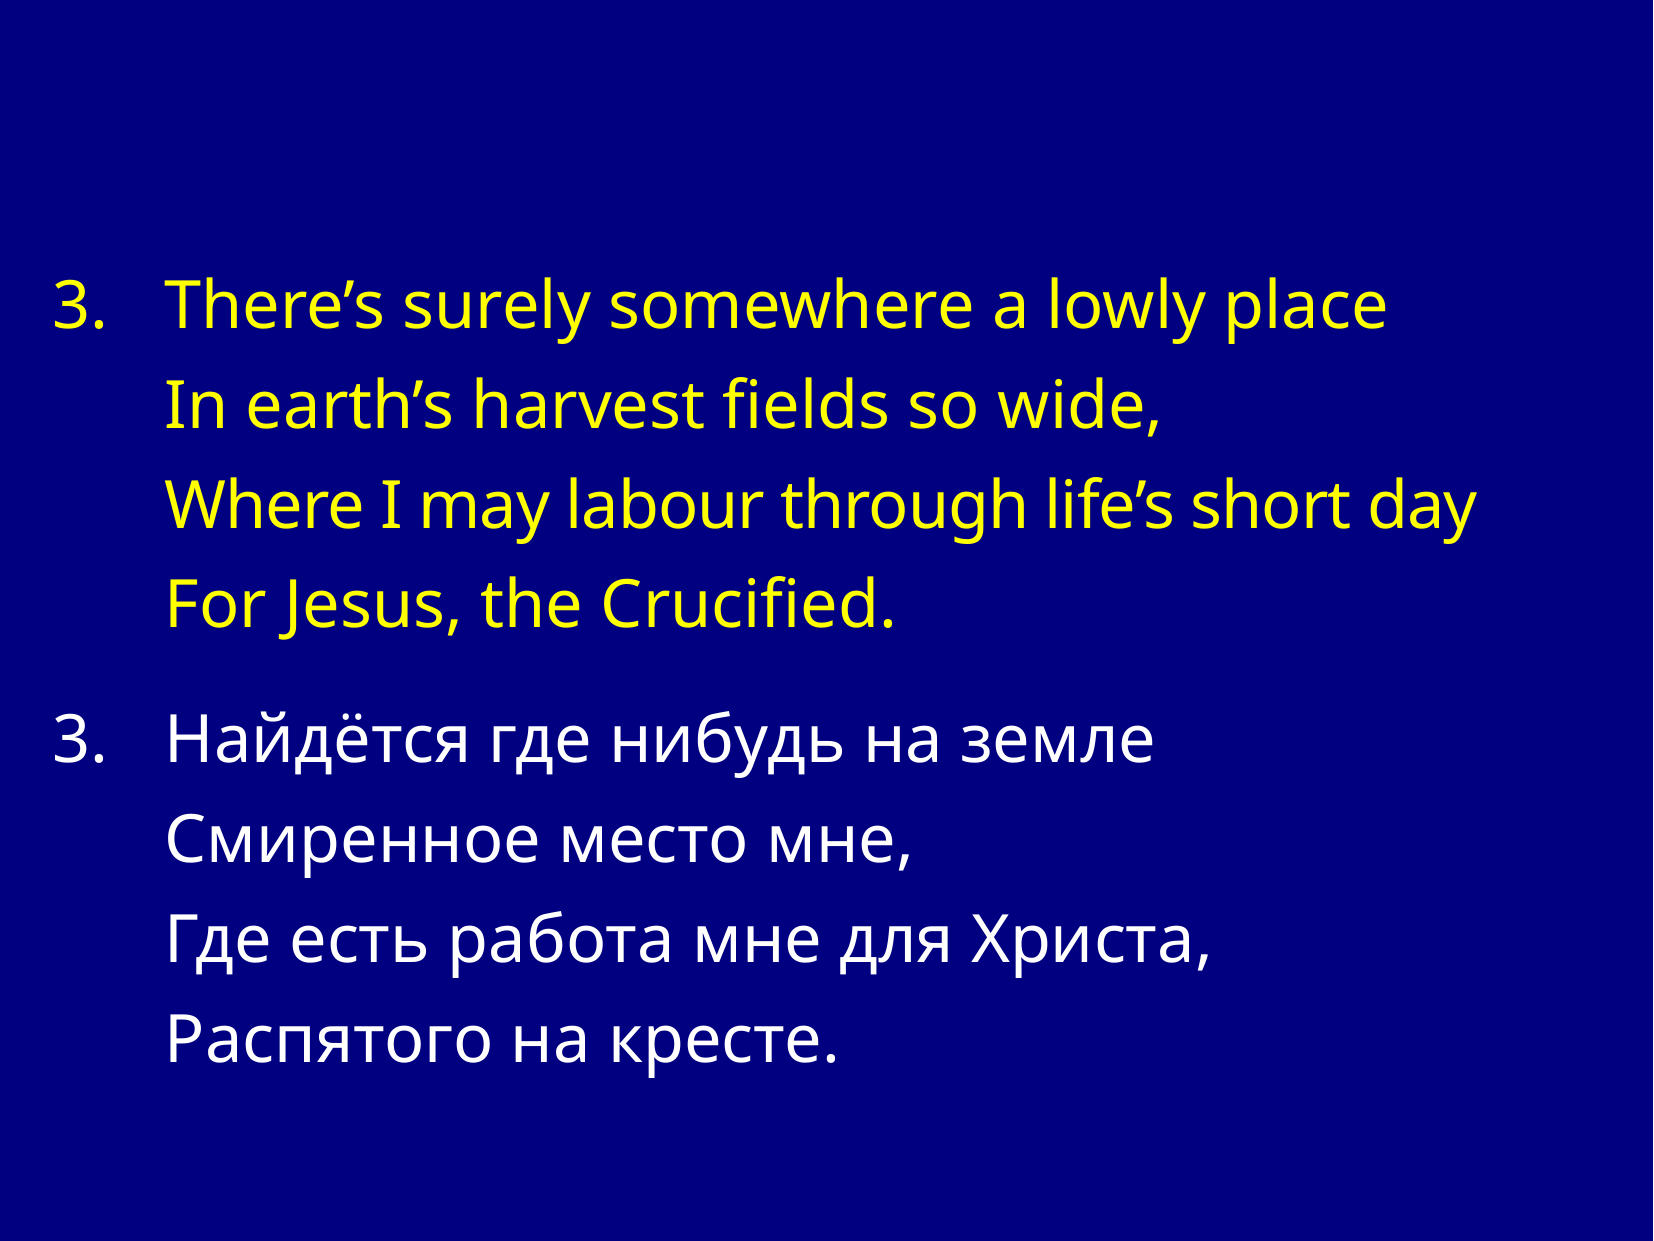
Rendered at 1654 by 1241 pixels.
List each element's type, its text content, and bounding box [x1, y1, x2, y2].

text_box 3. Найдётся где нибудь на земле Смиренное место мне, Где есть работа мне для Христа, Распятого на кресте. [37, 675, 1576, 1163]
text_box 3. There’s surely somewhere a lowly place In earth’s harvest fields so wide, Where I may labour through life’s short day For Jesus, the Crucified. [37, 150, 1653, 638]
